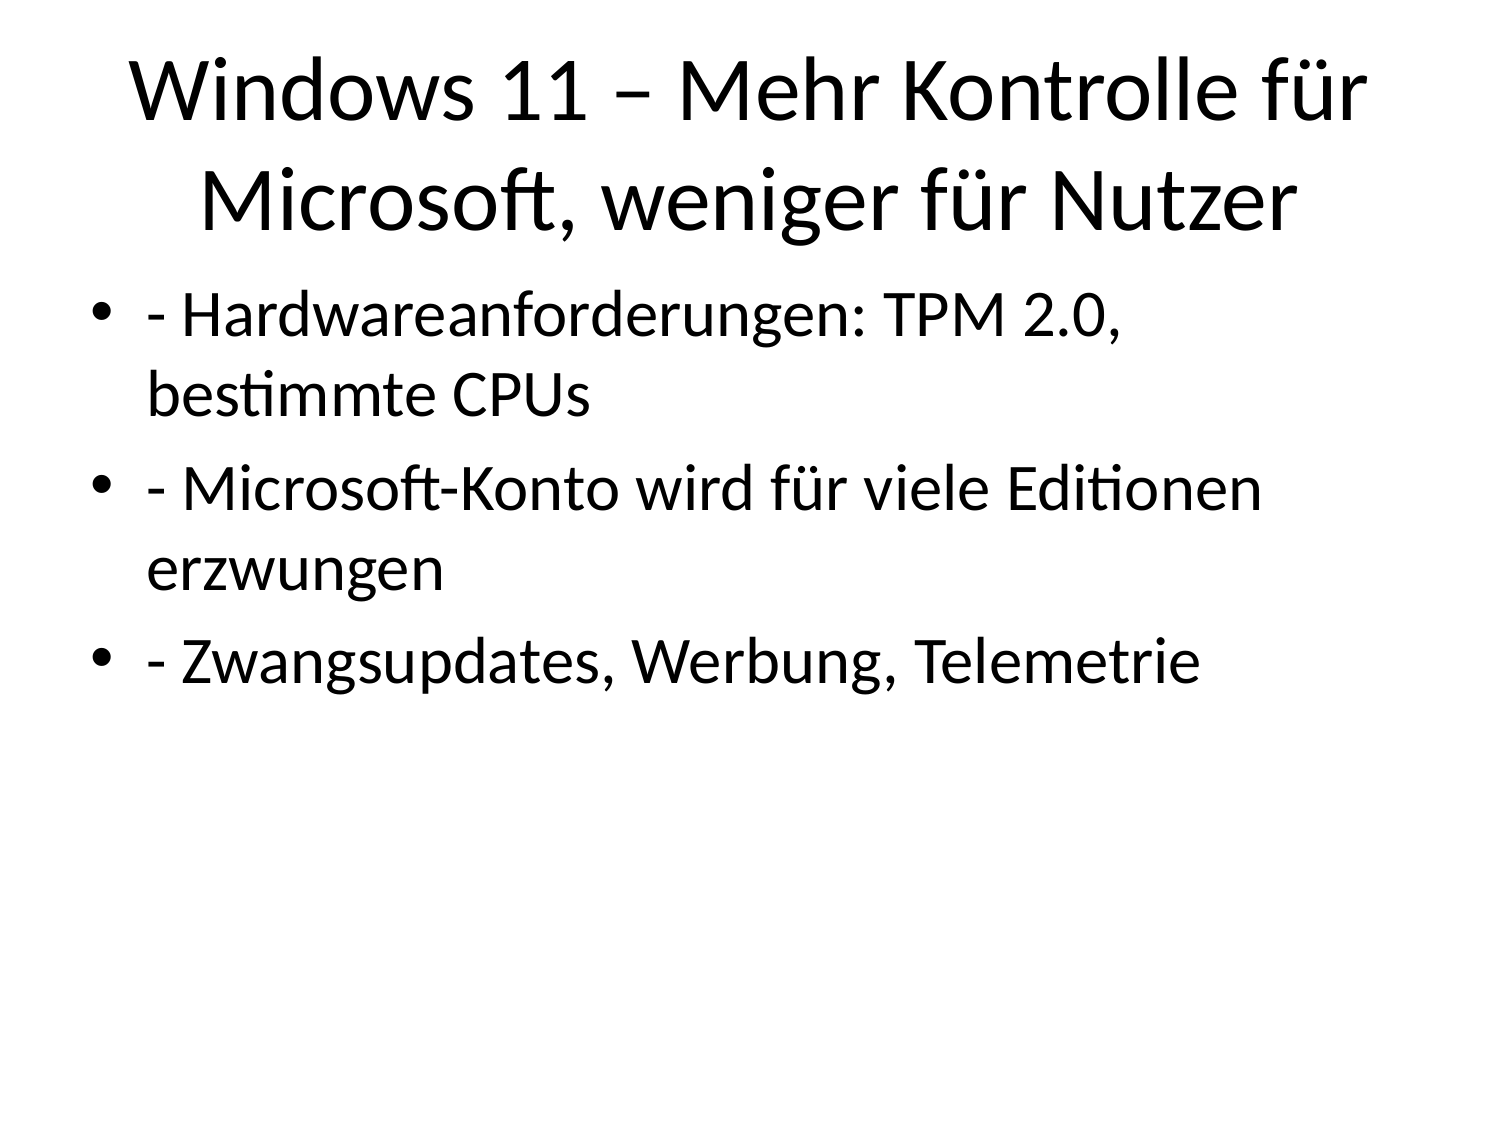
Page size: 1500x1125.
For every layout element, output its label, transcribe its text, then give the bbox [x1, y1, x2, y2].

title Windows 11 – Mehr Kontrolle für Microsoft, weniger für Nutzer [75, 45, 1425, 233]
list - Hardwareanforderungen: TPM 2.0, bestimmte CPUs - Microsoft-Konto wird für viele Editionen erzwungen - Zwangsupdates, Werbung, Telemetrie [75, 262, 1425, 1005]
